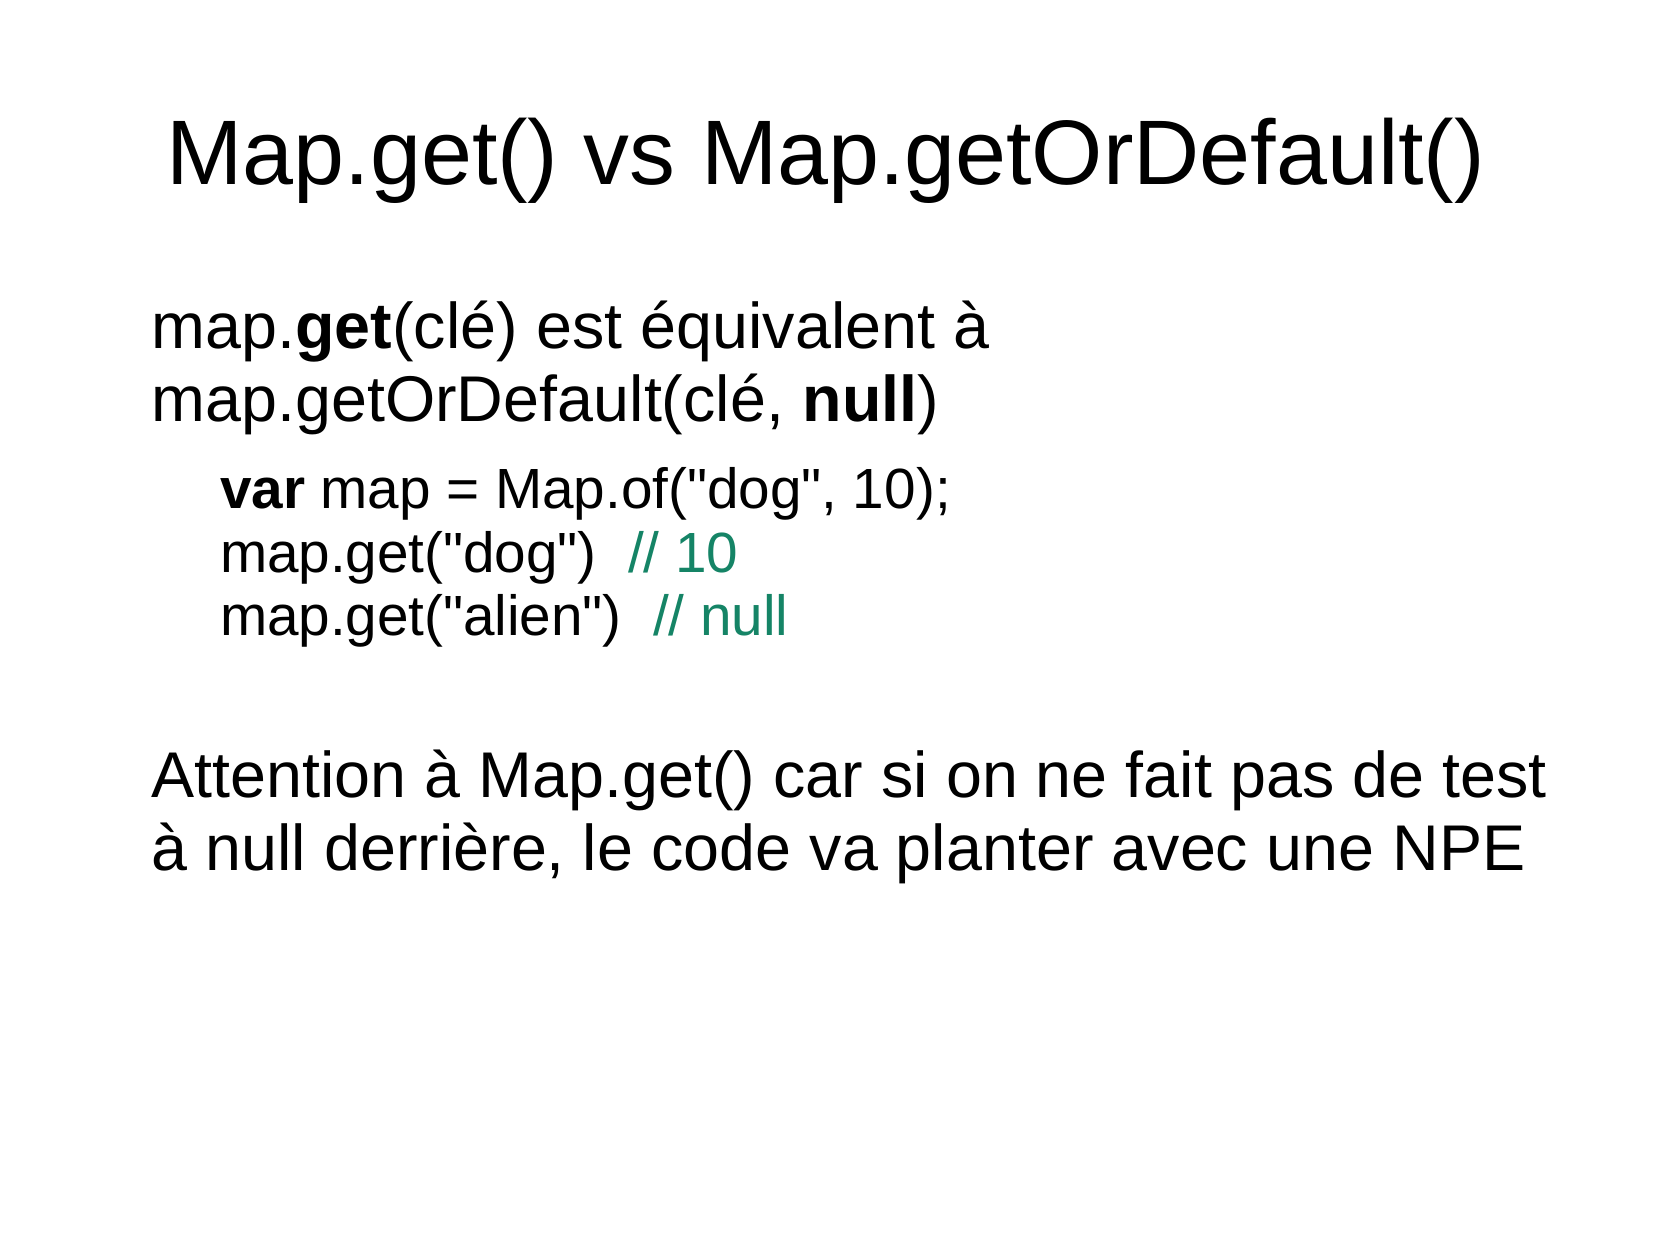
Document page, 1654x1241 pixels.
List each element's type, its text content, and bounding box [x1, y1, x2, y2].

list map.get(clé) est équivalent à map.getOrDefault(clé, null) var map = Map.of("dog", 10); map.get("dog") // 10 map.get("alien") // null Attention à Map.get() car si on ne fait pas de test à null derrière, le code va planter avec une NPE [82, 290, 1571, 1010]
title Map.get() vs Map.getOrDefault() [82, 49, 1571, 257]
